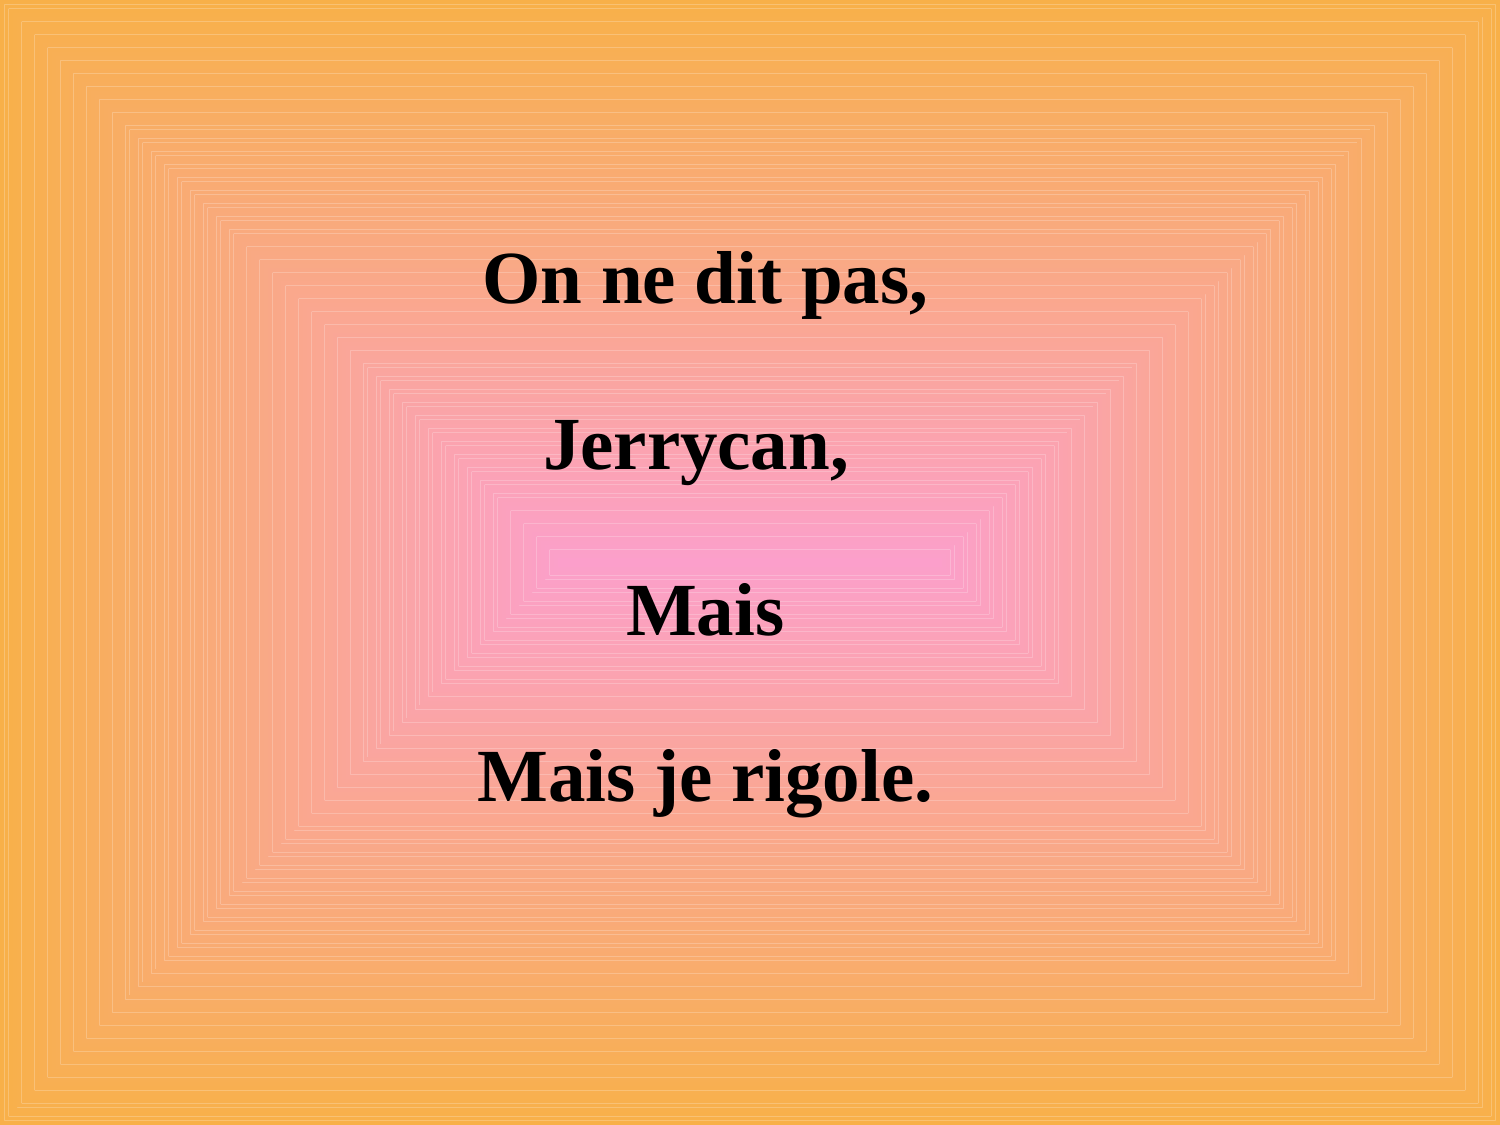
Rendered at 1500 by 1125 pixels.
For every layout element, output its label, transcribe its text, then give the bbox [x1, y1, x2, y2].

text_box On ne dit pas, Jerrycan, Mais Mais je rigole. [428, 229, 983, 826]
